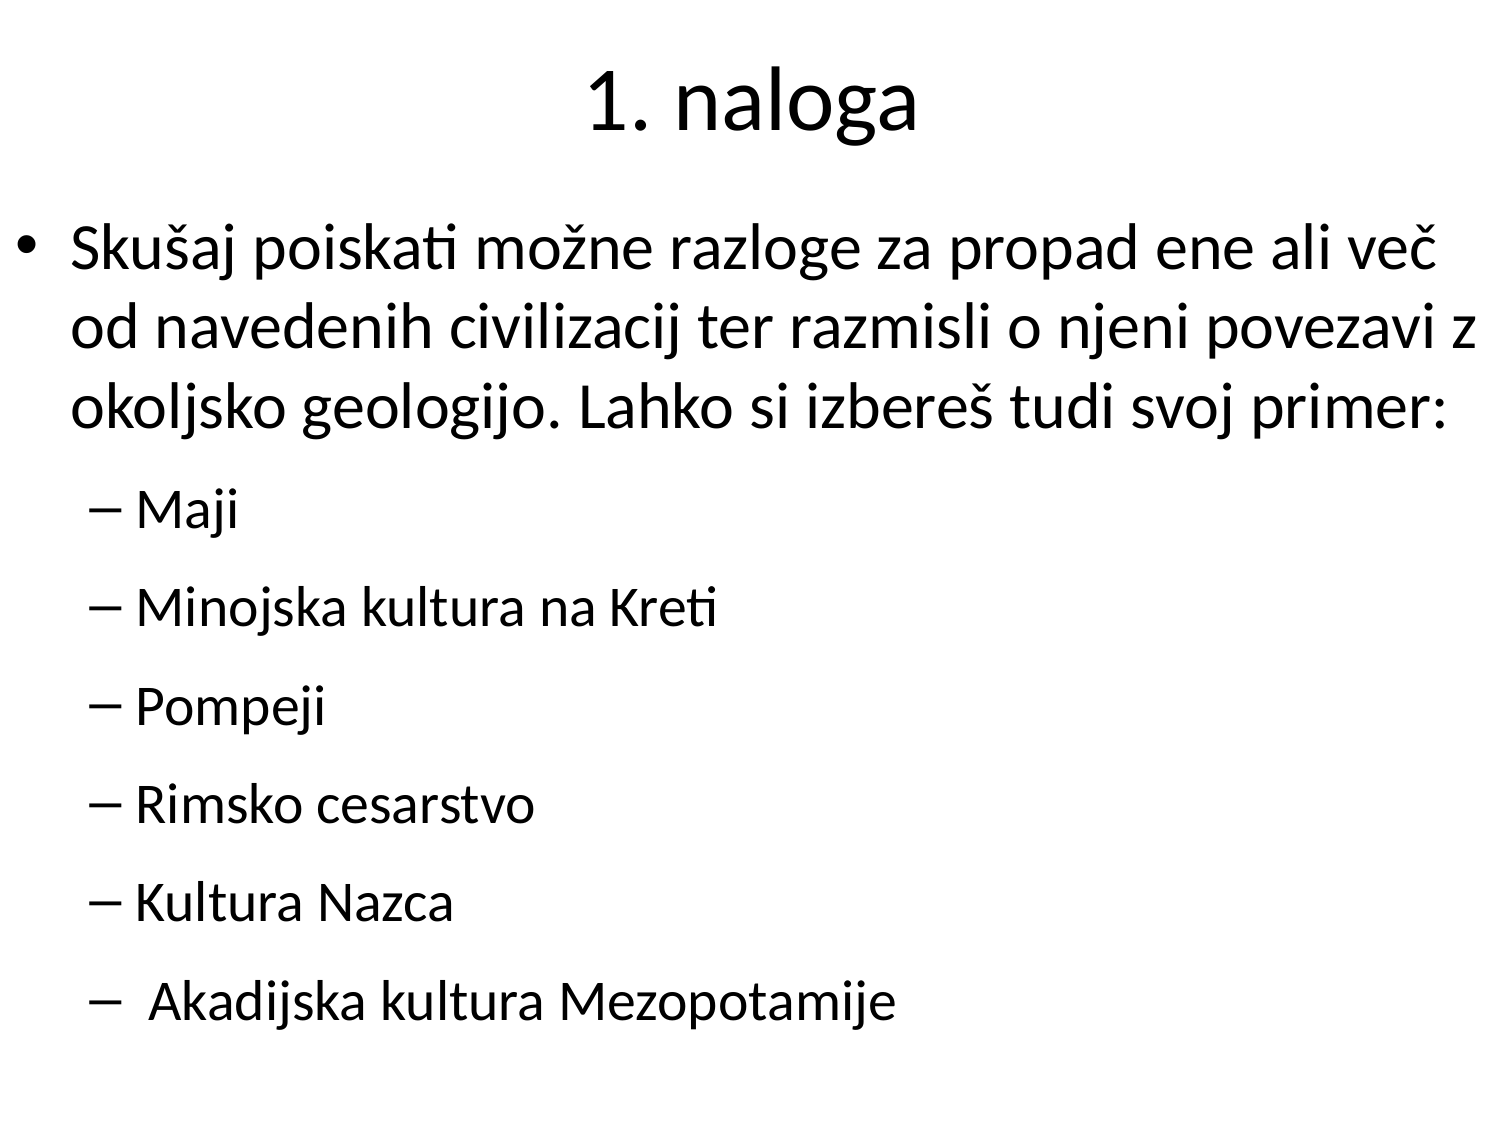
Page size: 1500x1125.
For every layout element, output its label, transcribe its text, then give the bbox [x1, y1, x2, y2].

list Skušaj poiskati možne razloge za propad ene ali več od navedenih civilizacij ter razmisli o njeni povezavi z okoljsko geologijo. Lahko si izbereš tudi svoj primer: Maji Minojska kultura na Kreti Pompeji Rimsko cesarstvo Kultura Nazca Akadijska kultura Mezopotamije [0, 196, 1500, 1125]
title 1. naloga [76, 0, 1427, 188]
